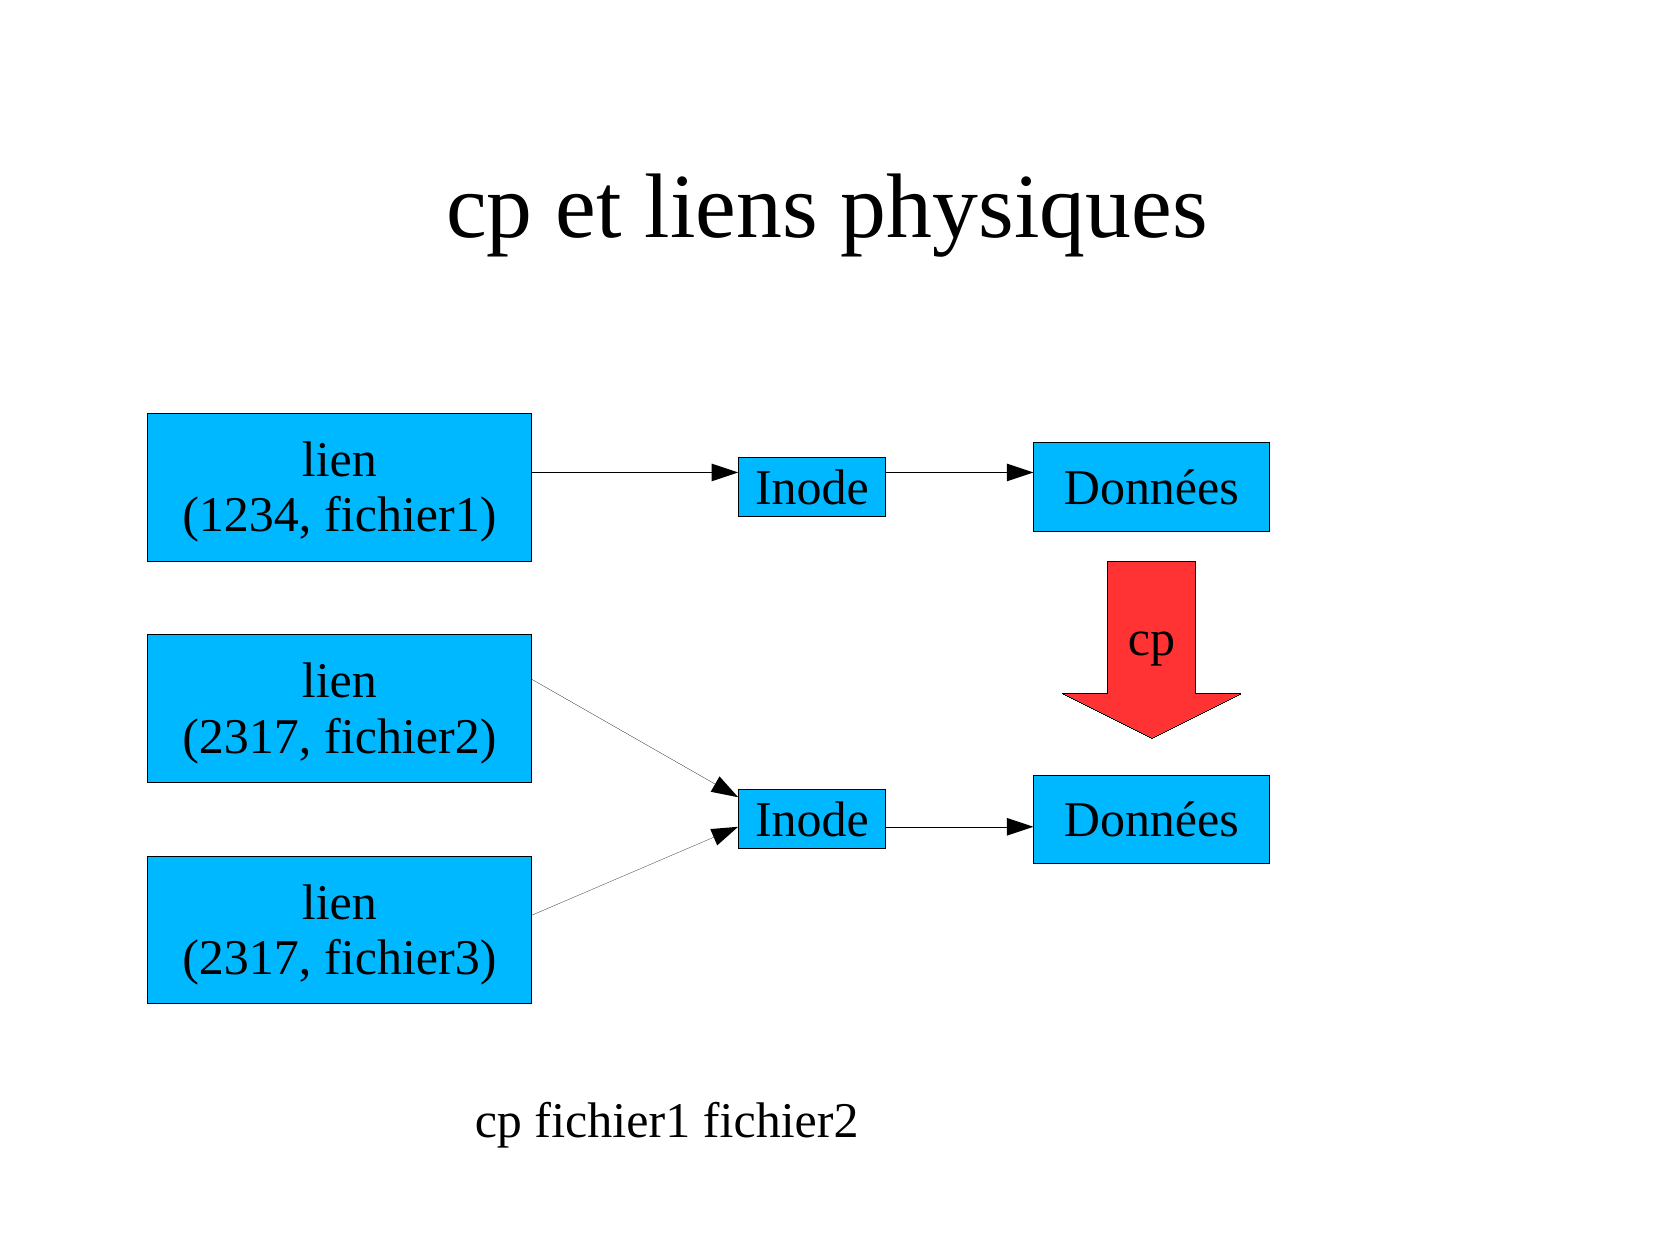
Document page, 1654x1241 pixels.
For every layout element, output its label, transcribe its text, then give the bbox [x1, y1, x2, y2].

text_box Données [1033, 442, 1270, 532]
text_box Inode [738, 457, 886, 517]
text_box lien (1234, fichier1) [147, 413, 532, 562]
text_box Données [1033, 775, 1270, 864]
text_box Inode [738, 789, 886, 849]
text_box [1196, 693, 1241, 717]
text_box cp [1107, 561, 1196, 717]
text_box cp fichier1 fichier2 [474, 1092, 859, 1149]
title cp et liens physiques [121, 102, 1534, 311]
text_box [1062, 693, 1107, 716]
text_box [1109, 717, 1195, 739]
text_box lien (2317, fichier3) [147, 856, 532, 1004]
text_box lien (2317, fichier2) [147, 634, 532, 783]
